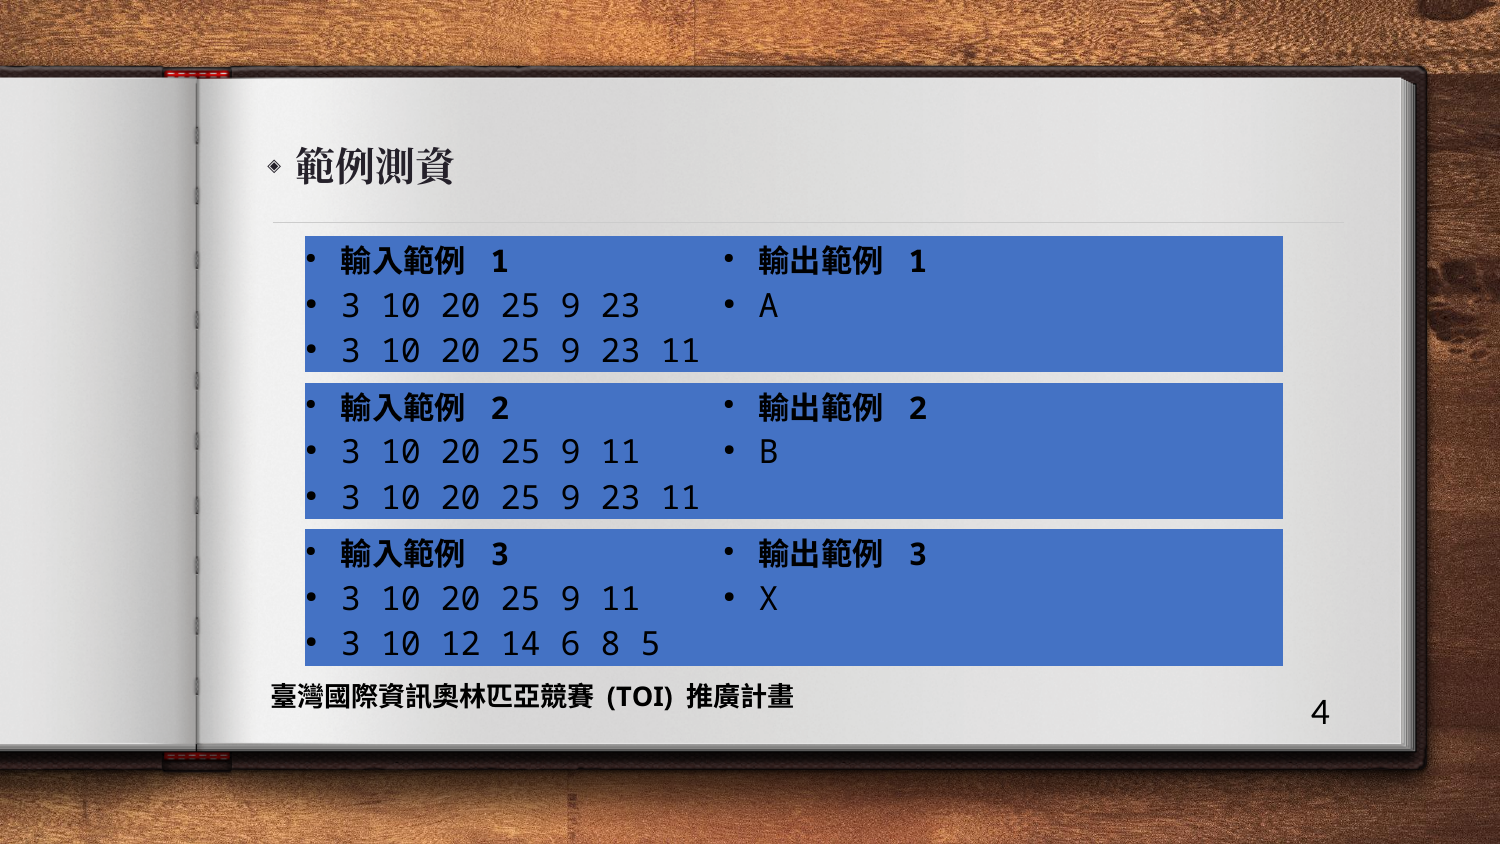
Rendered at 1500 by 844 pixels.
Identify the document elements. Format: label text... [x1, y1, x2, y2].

table_header 輸出範例 3 X [723, 529, 1283, 666]
list 範例測資 [252, 126, 1194, 205]
text_box 4 [1295, 672, 1386, 737]
table_header 輸出範例 1 A [723, 236, 1283, 372]
table_header 輸入範例 1 3 10 20 25 9 23 3 10 20 25 9 23 11 [305, 236, 723, 372]
table_header 輸入範例 3 3 10 20 25 9 11 3 10 12 14 6 8 5 [305, 529, 723, 666]
table_header 輸入範例 2 3 10 20 25 9 11 3 10 20 25 9 23 11 [305, 383, 723, 519]
table_header 輸出範例 2 B [723, 383, 1283, 519]
